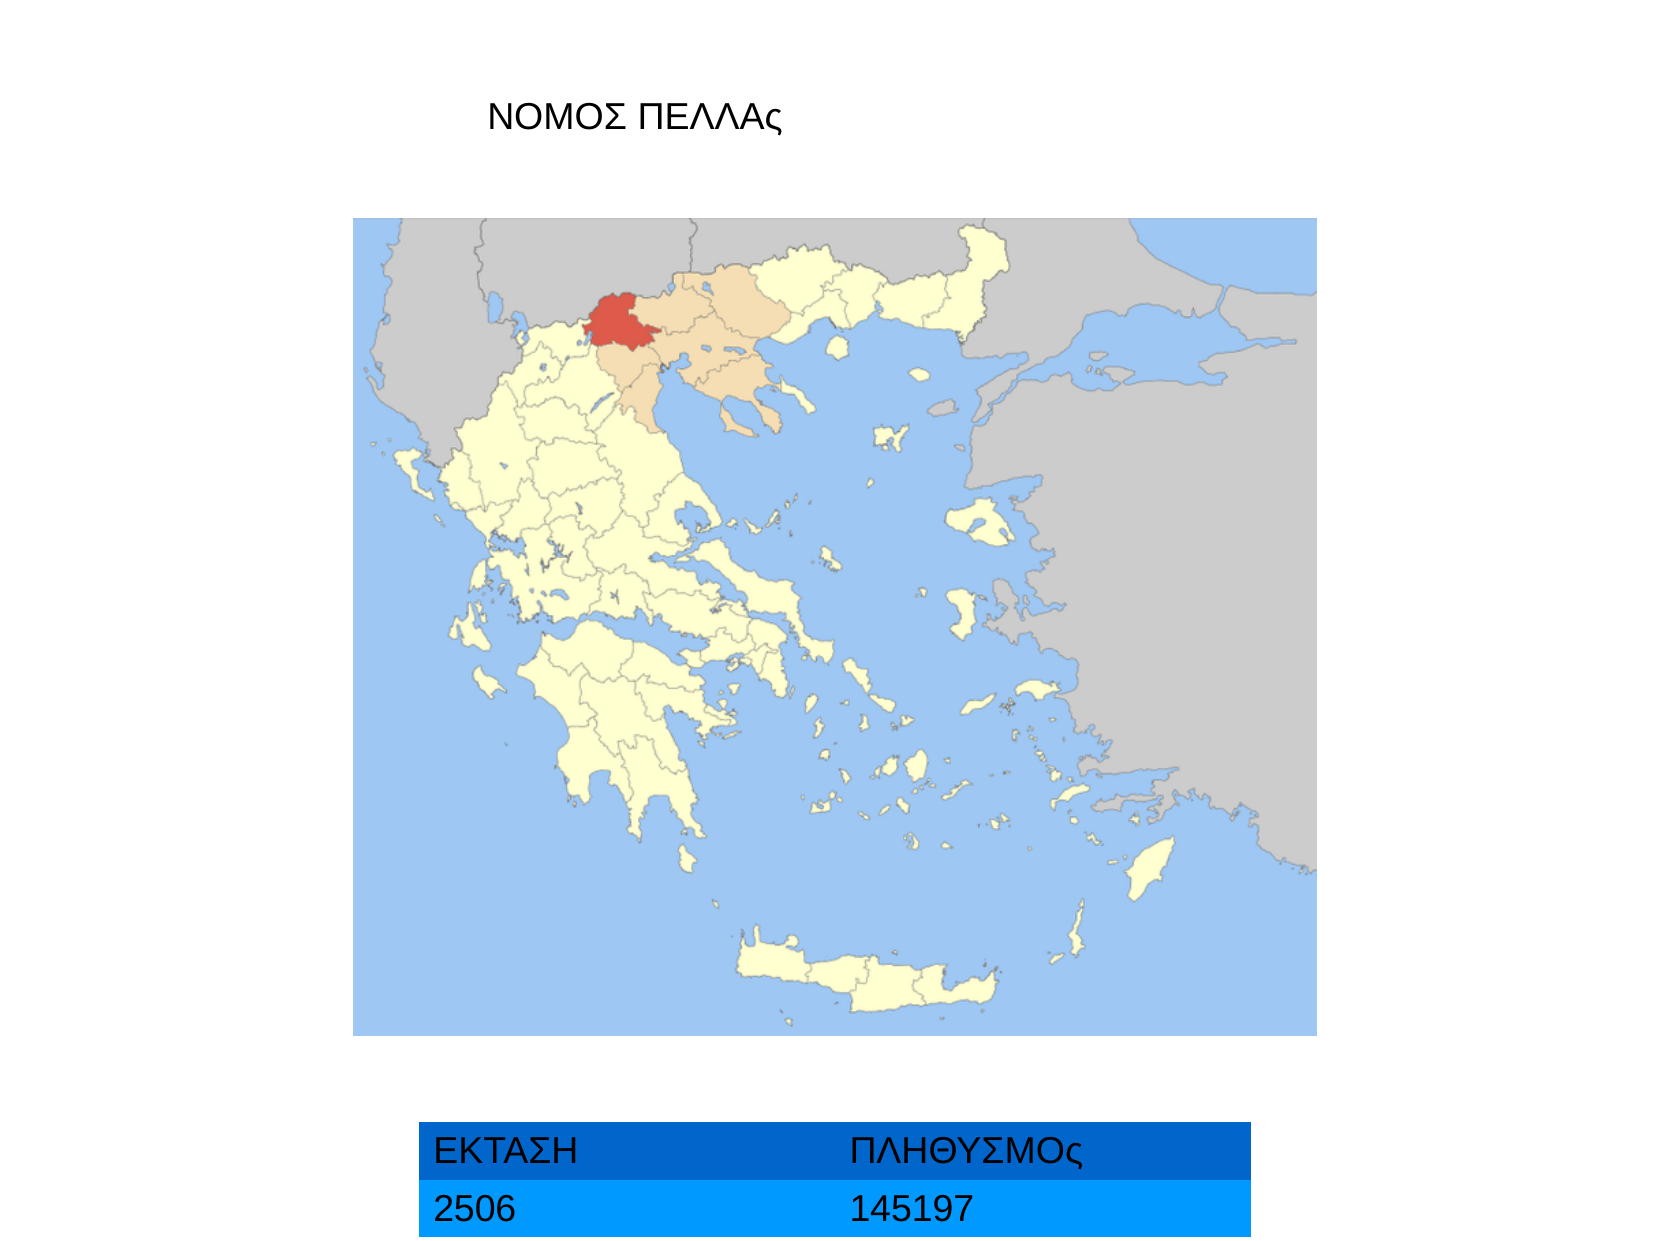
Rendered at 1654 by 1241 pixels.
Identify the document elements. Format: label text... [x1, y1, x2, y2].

table_cell 145197 [835, 1180, 1251, 1237]
table_header ΕΚΤΑΣΗ [419, 1122, 835, 1180]
text_box ΝΟΜΟΣ ΠΕΛΛΑς [472, 88, 798, 146]
table_header ΠΛΗΘΥΣΜΟς [835, 1122, 1251, 1180]
picture [353, 218, 1317, 1036]
table_cell 2506 [419, 1180, 835, 1237]
